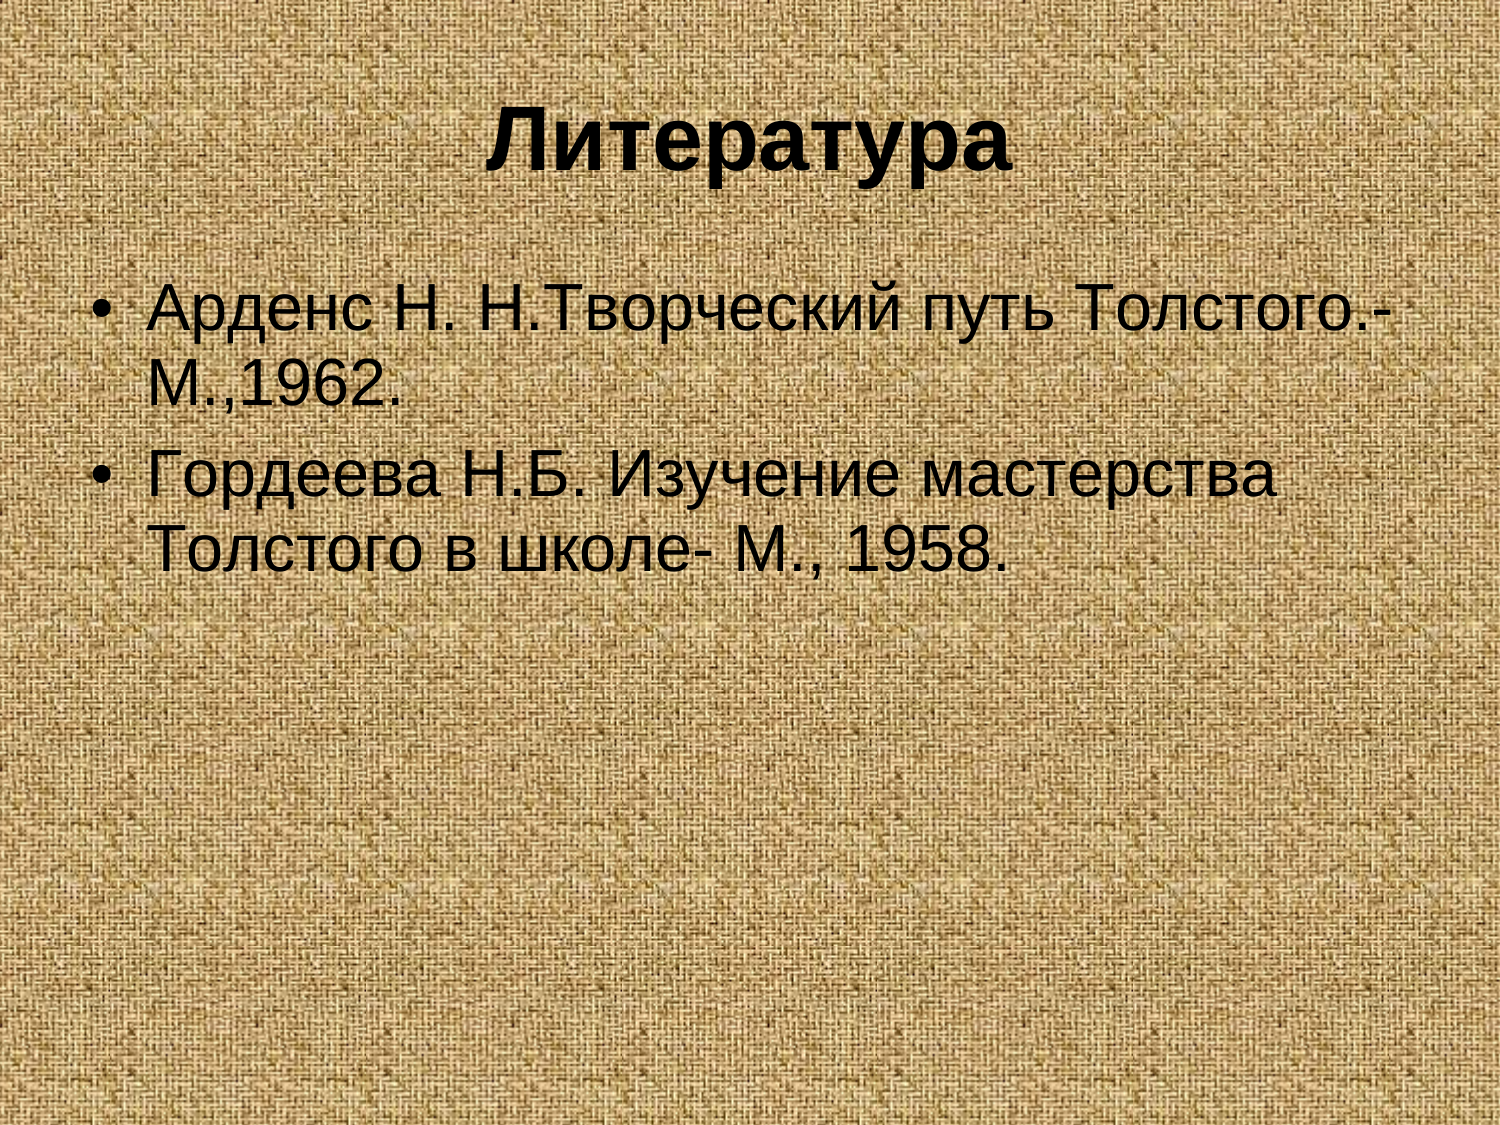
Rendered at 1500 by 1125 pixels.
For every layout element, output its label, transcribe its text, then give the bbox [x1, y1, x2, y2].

picture [0, 0, 1500, 1125]
title Литература [75, 45, 1426, 233]
list Арденс Н. Н.Творческий путь Толстого.-М.,1962. Гордеева Н.Б. Изучение мастерства Толстого в школе- М., 1958. [75, 262, 1426, 1005]
